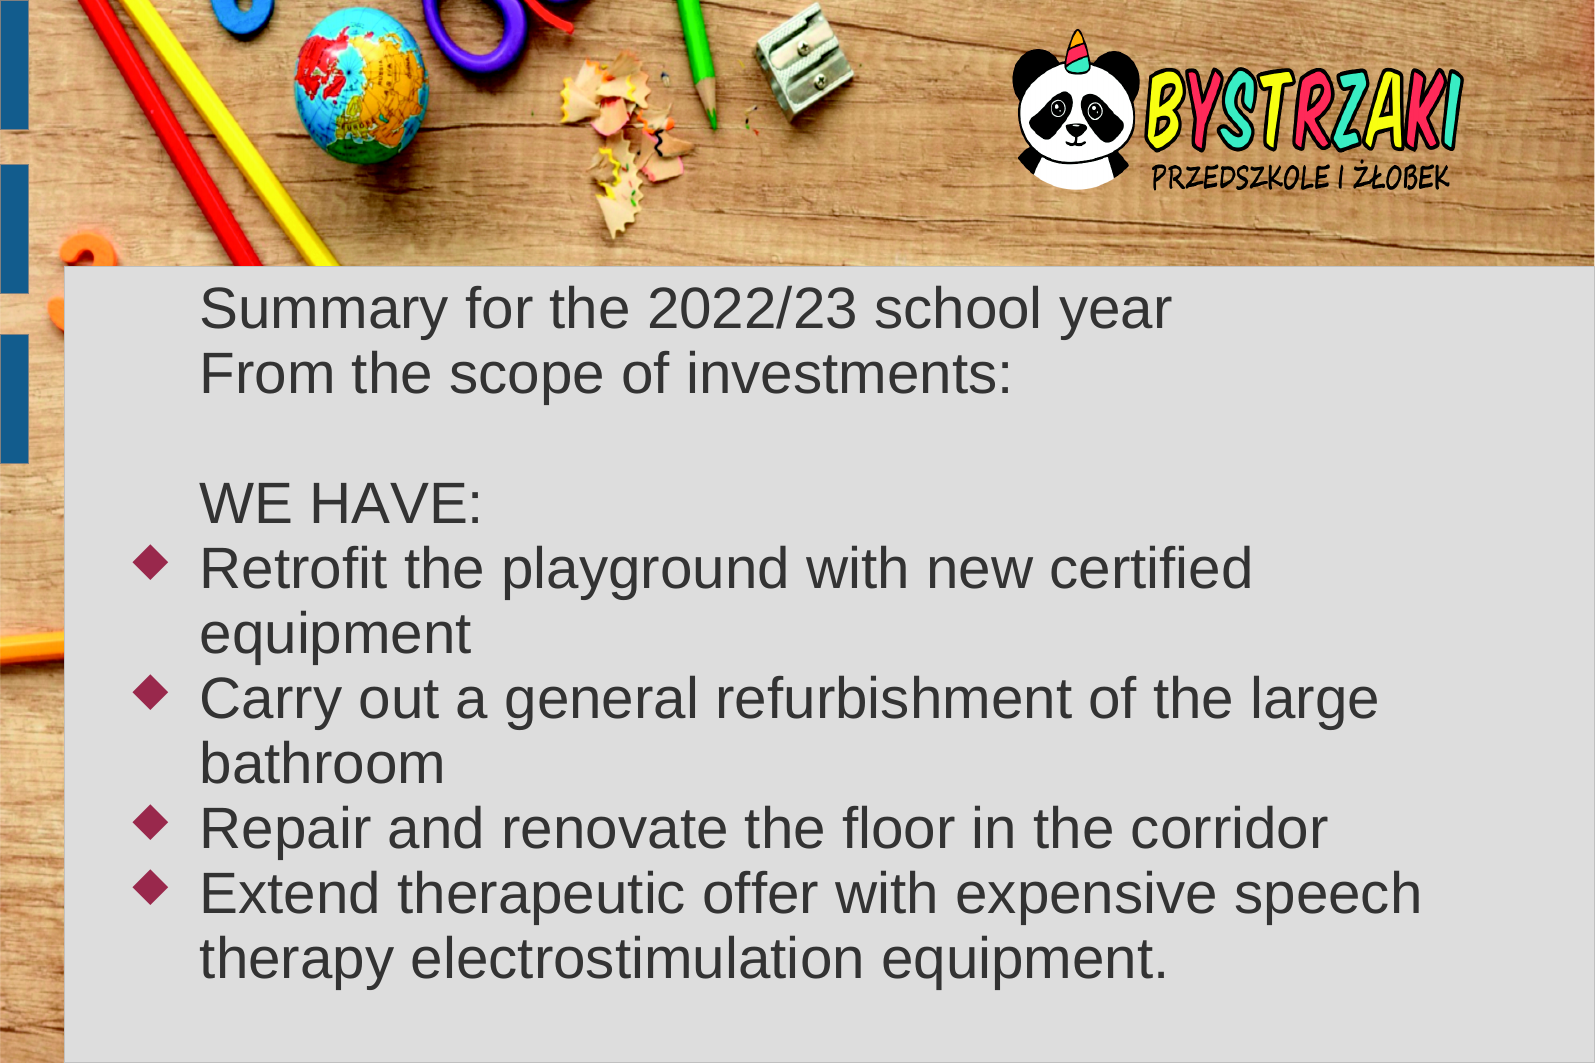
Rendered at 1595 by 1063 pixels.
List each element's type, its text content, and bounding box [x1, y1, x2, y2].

list Summary for the 2022/23 school year From the scope of investments: WE HAVE: Retrofit the playground with new certified equipment Carry out a general refurbishment of the large bathroom Repair and renovate the floor in the corridor Extend therapeutic offer with expensive speech therapy electrostimulation equipment. [117, 275, 1479, 989]
picture [0, 0, 1595, 1063]
